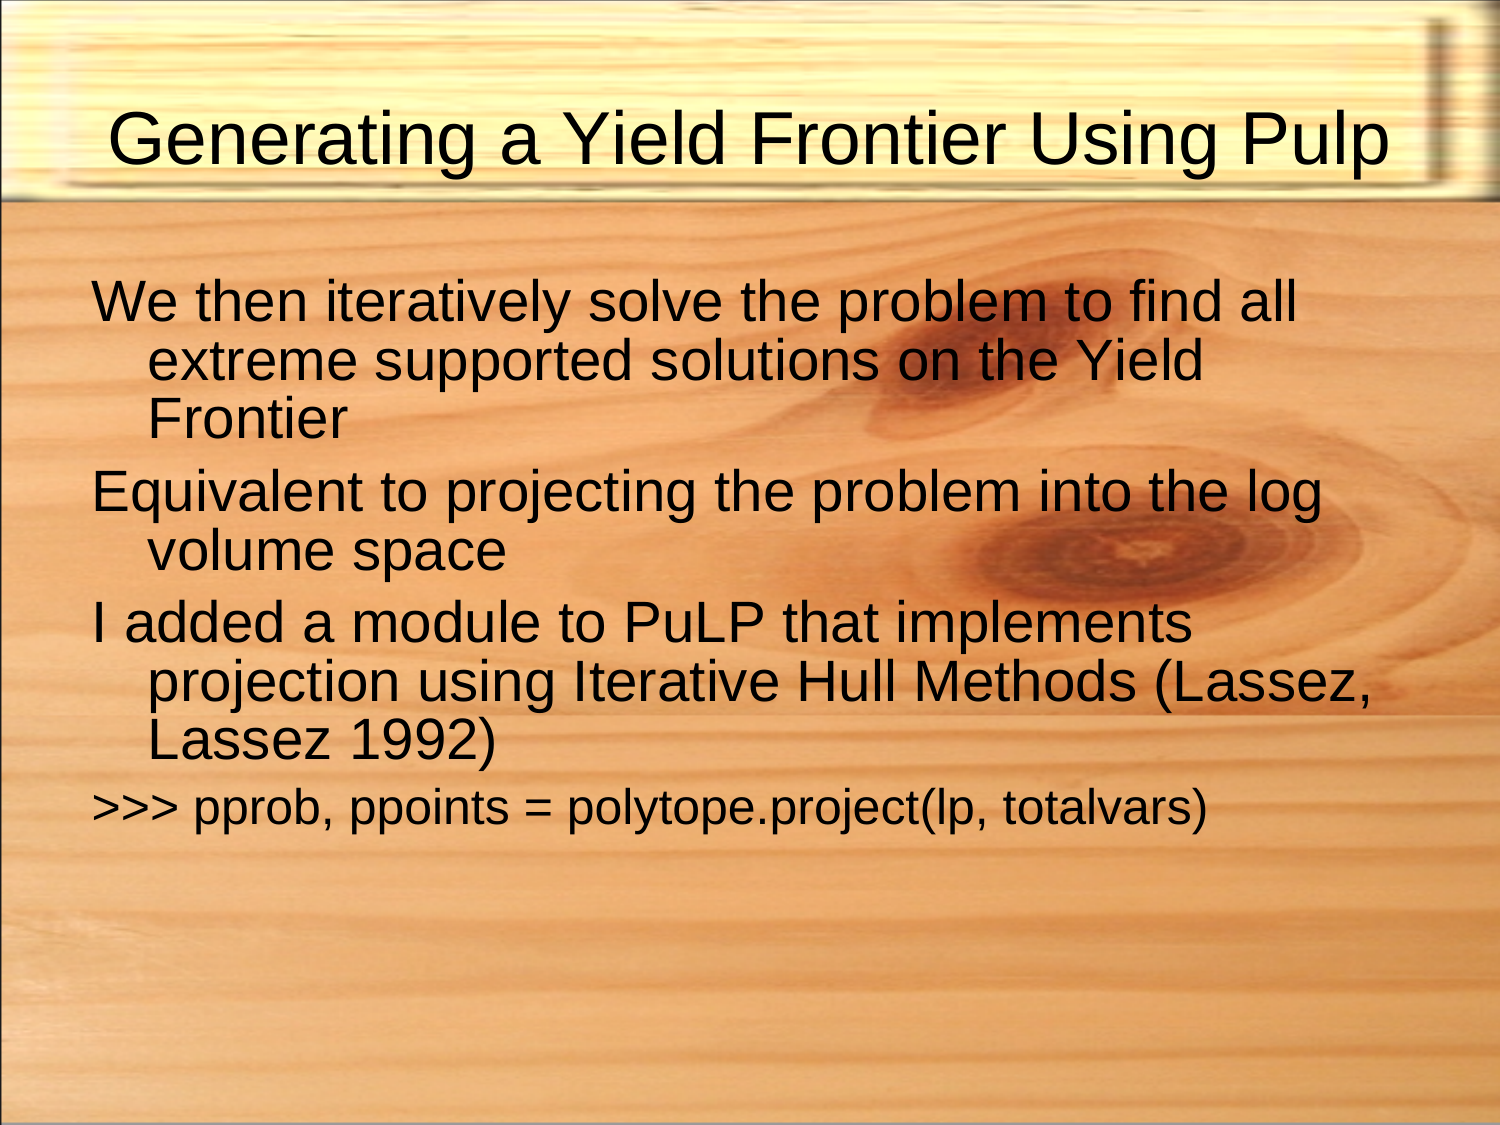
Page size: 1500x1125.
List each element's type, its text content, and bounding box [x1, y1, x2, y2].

picture [0, 0, 1500, 1125]
title Generating a Yield Frontier Using Pulp [75, 45, 1426, 233]
list We then iteratively solve the problem to find all extreme supported solutions on the Yield Frontier Equivalent to projecting the problem into the log volume space I added a module to PuLP that implements projection using Iterative Hull Methods (Lassez, Lassez 1992) >>> pprob, ppoints = polytope.project(lp, totalvars) [76, 267, 1427, 1010]
